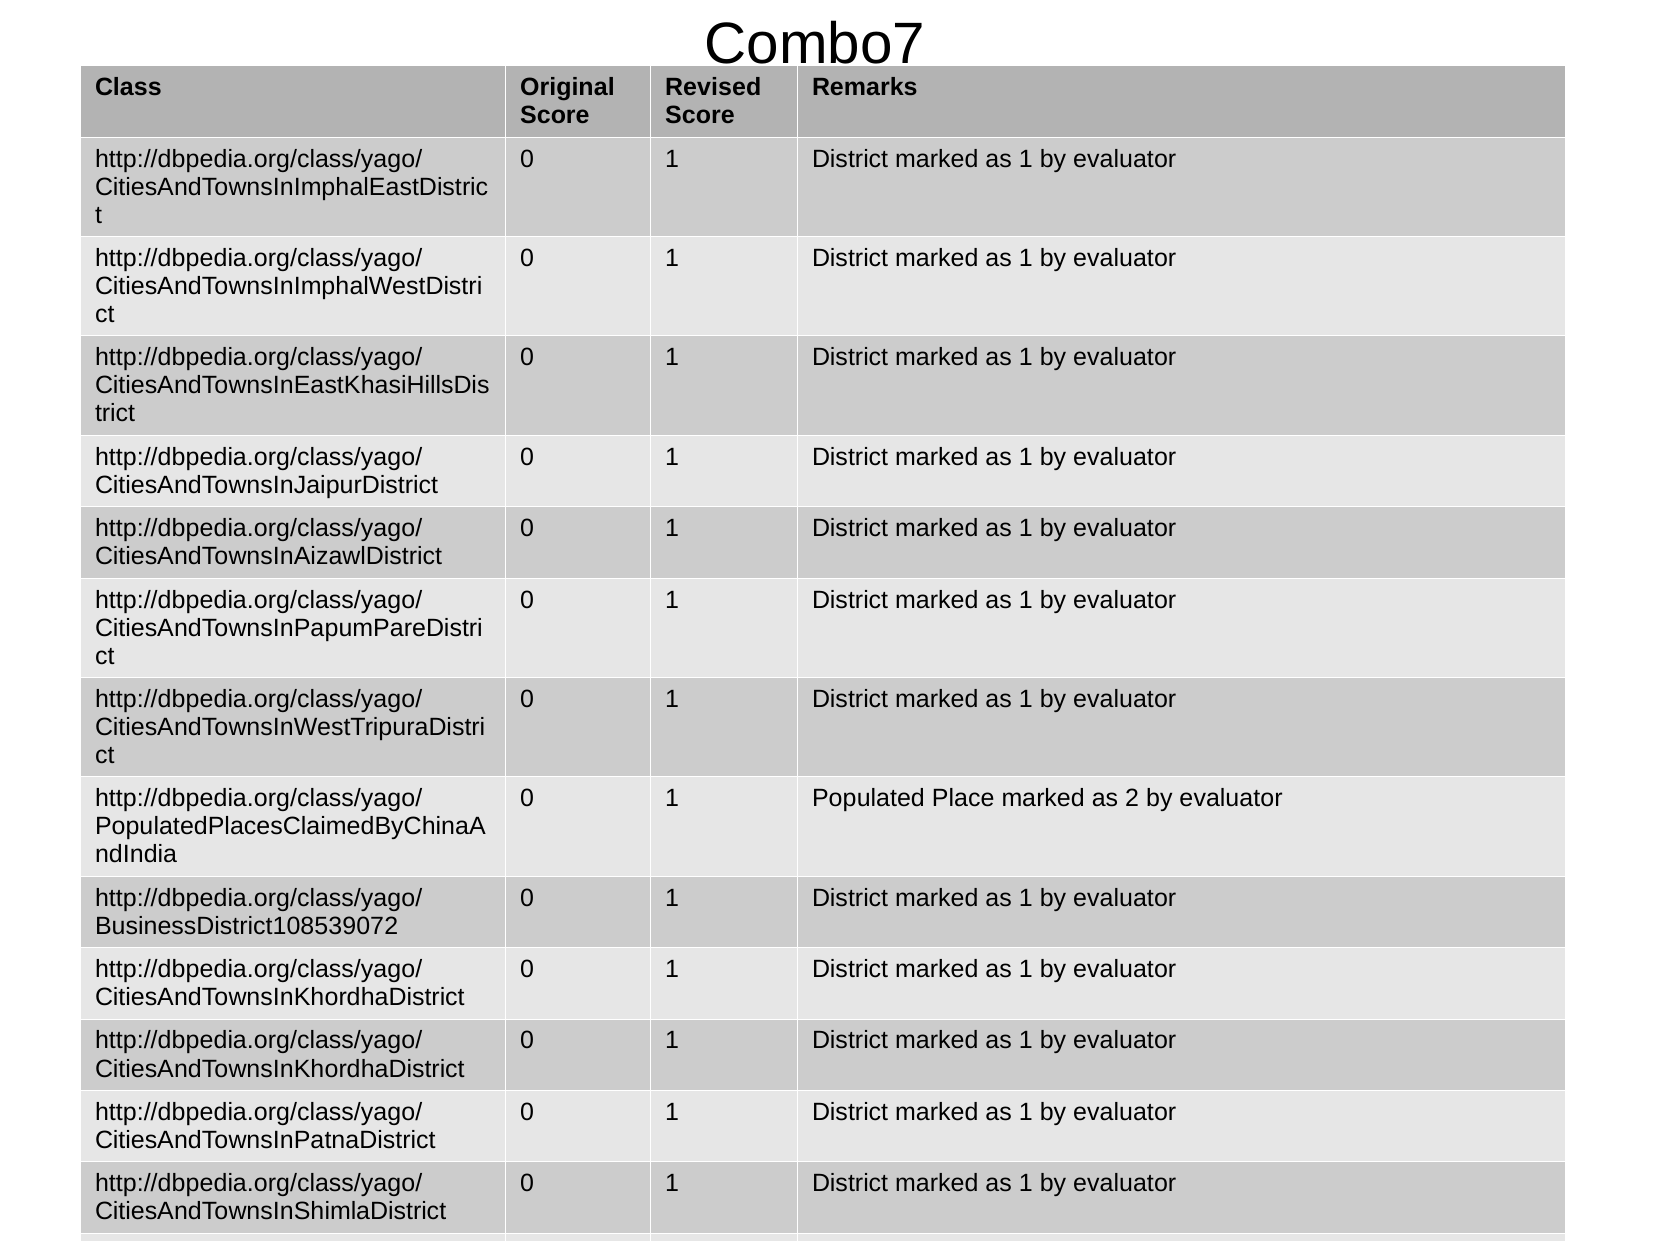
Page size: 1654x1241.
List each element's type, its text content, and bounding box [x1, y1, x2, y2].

table_cell 1 [651, 877, 797, 947]
table_cell http://dbpedia.org/class/yago/CitiesAndTownsInImphalEastDistrict [81, 138, 505, 236]
table_cell 1 [651, 1162, 797, 1233]
table_cell District marked as 1 by evaluator [798, 877, 1565, 947]
table_cell District marked as 1 by evaluator [798, 237, 1565, 335]
table_cell 0 [506, 436, 650, 506]
table_cell District marked as 1 by evaluator [798, 948, 1565, 1019]
table_cell http://dbpedia.org/class/yago/CitiesAndTownsInPatnaDistrict [81, 1091, 505, 1161]
table_cell District marked as 1 by evaluator [798, 436, 1565, 506]
table_header Revised Score [651, 76, 797, 137]
table_cell 1 [651, 678, 797, 776]
table_cell 0 [506, 336, 650, 435]
table_header Original Score [506, 76, 650, 137]
table_header Class [81, 76, 505, 137]
table_cell http://dbpedia.org/class/yago/CitiesAndTownsInKhordhaDistrict [81, 948, 505, 1019]
table_cell 0 [506, 507, 650, 578]
table_cell 0 [506, 948, 650, 1019]
table_cell 0 [506, 877, 650, 947]
table_cell District marked as 1 by evaluator [798, 579, 1565, 677]
table_cell District marked as 1 by evaluator [798, 1020, 1565, 1090]
table_cell District marked as 1 by evaluator [798, 1234, 1565, 1241]
table_cell District marked as 1 by evaluator [798, 1091, 1565, 1161]
table_cell http://dbpedia.org/class/yago/CitiesAndTownsInWestTripuraDistrict [81, 678, 505, 776]
table_cell District marked as 1 by evaluator [798, 1162, 1565, 1233]
table_cell http://dbpedia.org/class/yago/CitiesAndTownsInShimlaDistrict [81, 1162, 505, 1233]
table_cell http://dbpedia.org/class/yago/CitiesAndTownsInKhordhaDistrict [81, 1020, 505, 1090]
table_cell 0 [506, 237, 650, 335]
table_cell http://dbpedia.org/class/yago/CitiesAndTownsInImphalWestDistrict [81, 237, 505, 335]
table_cell http://dbpedia.org/class/yago/CitiesAndTownsInEastKhasiHillsDistrict [81, 336, 505, 435]
table_cell 1 [651, 948, 797, 1019]
table_cell District marked as 1 by evaluator [798, 678, 1565, 776]
title Combo7 [70, 10, 1560, 76]
table_cell District marked as 1 by evaluator [798, 138, 1565, 236]
table_cell 0 [506, 678, 650, 776]
table_cell 0 [506, 1234, 650, 1241]
table_cell 1 [651, 237, 797, 335]
table_cell 1 [651, 777, 797, 876]
table_cell 1 [651, 1091, 797, 1161]
table_cell 0 [506, 1091, 650, 1161]
table_cell http://dbpedia.org/class/yago/BusinessDistrict108539072 [81, 877, 505, 947]
table_cell 0 [506, 777, 650, 876]
table_cell 1 [651, 436, 797, 506]
table_cell 0 [506, 579, 650, 677]
table_cell Populated Place marked as 2 by evaluator [798, 777, 1565, 876]
table_cell 1 [651, 1234, 797, 1241]
table_header Remarks [798, 66, 1565, 137]
table_cell 0 [506, 138, 650, 236]
table_cell 0 [506, 1162, 650, 1233]
table_cell District marked as 1 by evaluator [798, 336, 1565, 435]
table_cell 1 [651, 138, 797, 236]
table_cell http://dbpedia.org/class/yago/CitiesAndTownsInAizawlDistrict [81, 507, 505, 578]
table_cell District marked as 1 by evaluator [798, 507, 1565, 578]
table_cell 0 [506, 1020, 650, 1090]
table_cell http://dbpedia.org/class/yago/CitiesAndTownsInPapumPareDistrict [81, 579, 505, 677]
table_cell http://dbpedia.org/class/yago/CityDistrict108537837 [81, 1234, 505, 1241]
table_cell http://dbpedia.org/class/yago/CitiesAndTownsInJaipurDistrict [81, 436, 505, 506]
table_cell 1 [651, 579, 797, 677]
table_cell 1 [651, 336, 797, 435]
table_cell http://dbpedia.org/class/yago/PopulatedPlacesClaimedByChinaAndIndia [81, 777, 505, 876]
table_cell 1 [651, 1020, 797, 1090]
table_cell 1 [651, 507, 797, 578]
